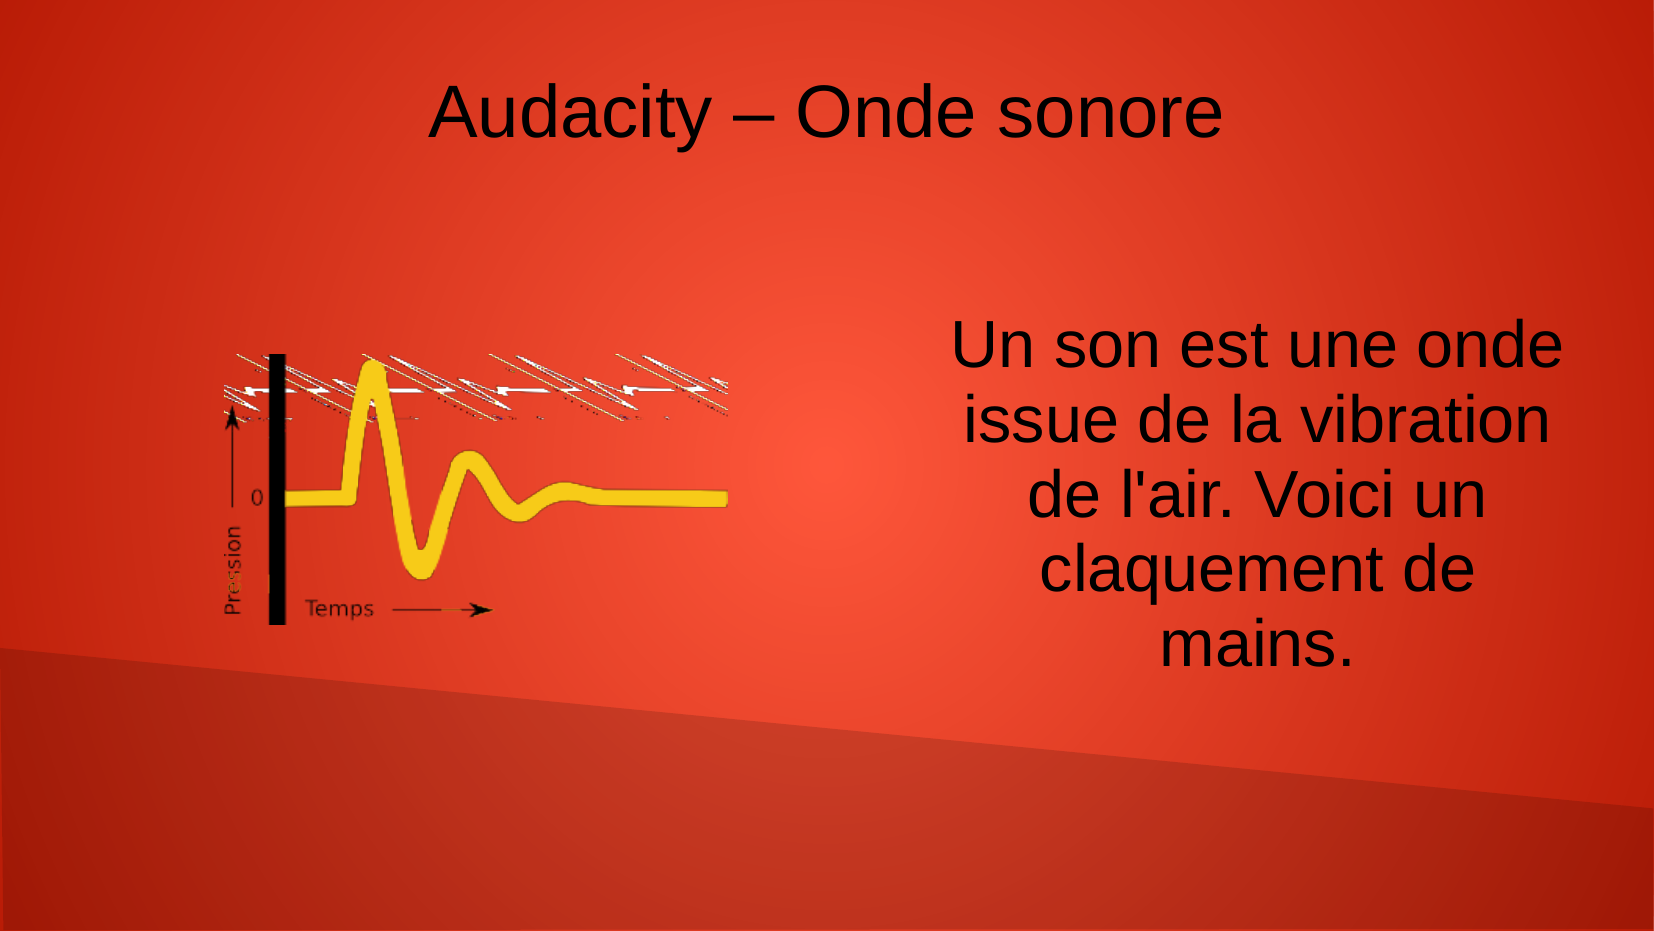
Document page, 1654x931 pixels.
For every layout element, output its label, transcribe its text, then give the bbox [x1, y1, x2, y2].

title Audacity – Onde sonore [82, 35, 1571, 189]
picture [224, 354, 728, 625]
subtitle Un son est une onde issue de la vibration de l'air. Voici un claquement de mains. [944, 224, 1571, 764]
